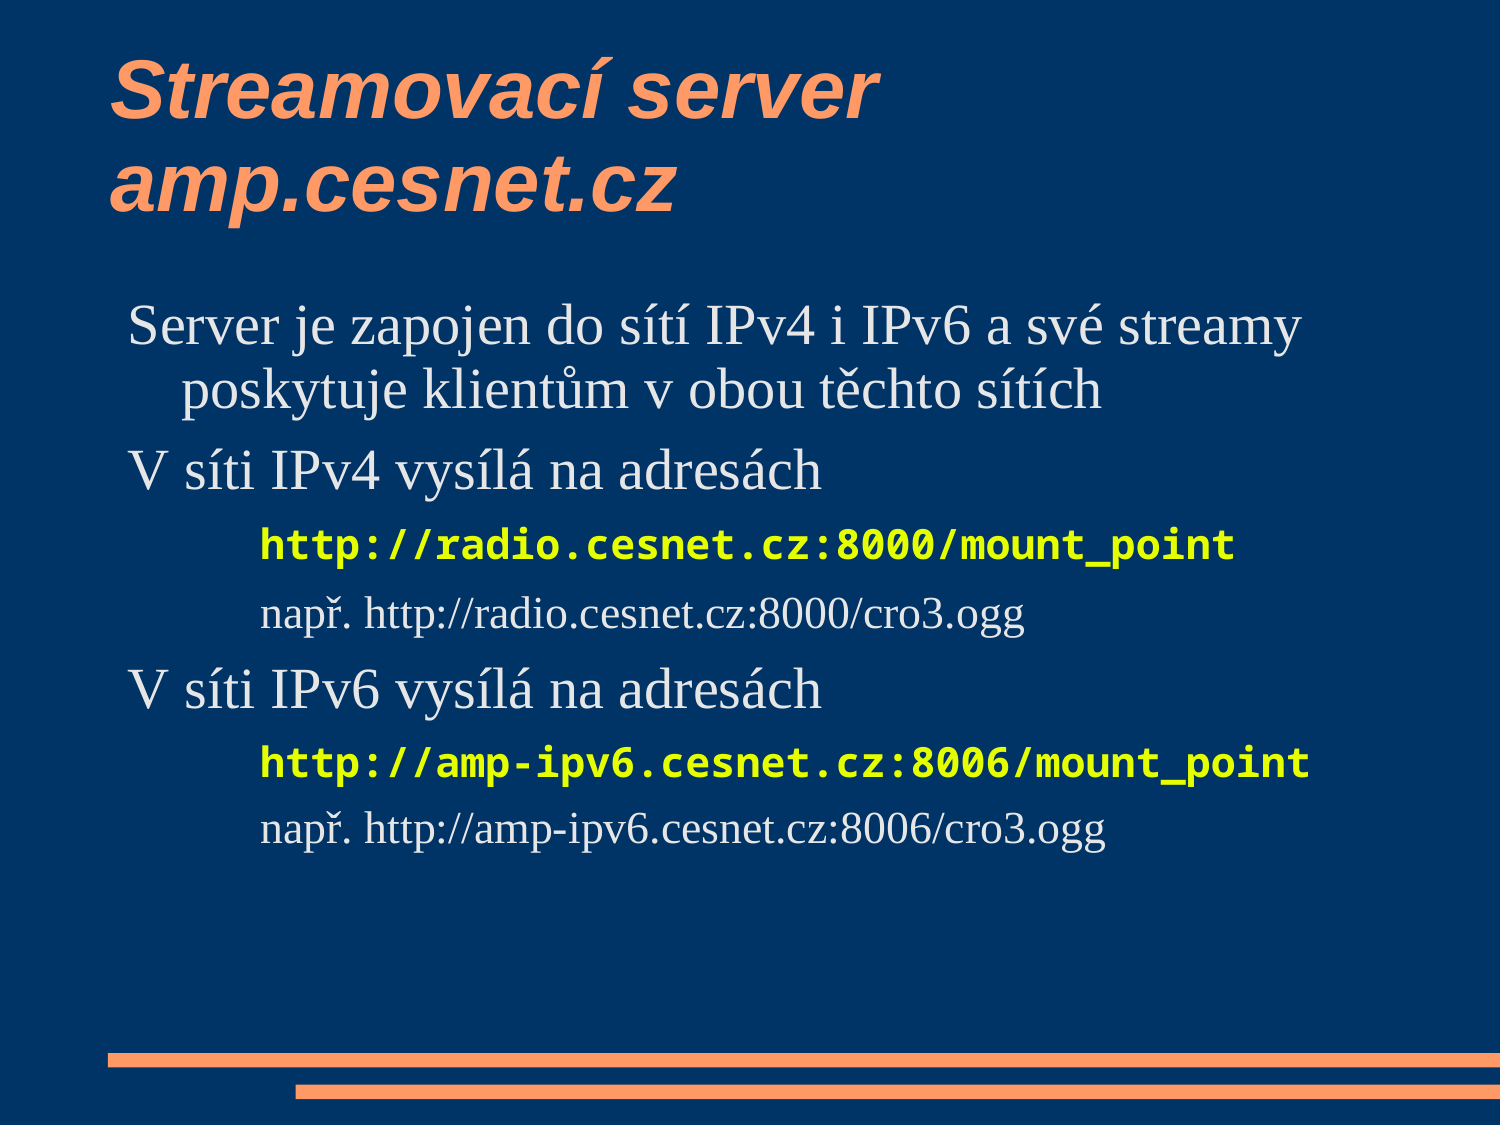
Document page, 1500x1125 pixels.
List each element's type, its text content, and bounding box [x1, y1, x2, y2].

list Server je zapojen do sítí IPv4 i IPv6 a své streamy poskytuje klientům v obou těchto sítích V síti IPv4 vysílá na adresách http://radio.cesnet.cz:8000/mount_point např. http://radio.cesnet.cz:8000/cro3.ogg V síti IPv6 vysílá na adresách http://amp-ipv6.cesnet.cz:8006/mount_point např. http://amp-ipv6.cesnet.cz:8006/cro3.ogg [110, 292, 1416, 1027]
title Streamovací server amp.cesnet.cz [110, 41, 1392, 230]
